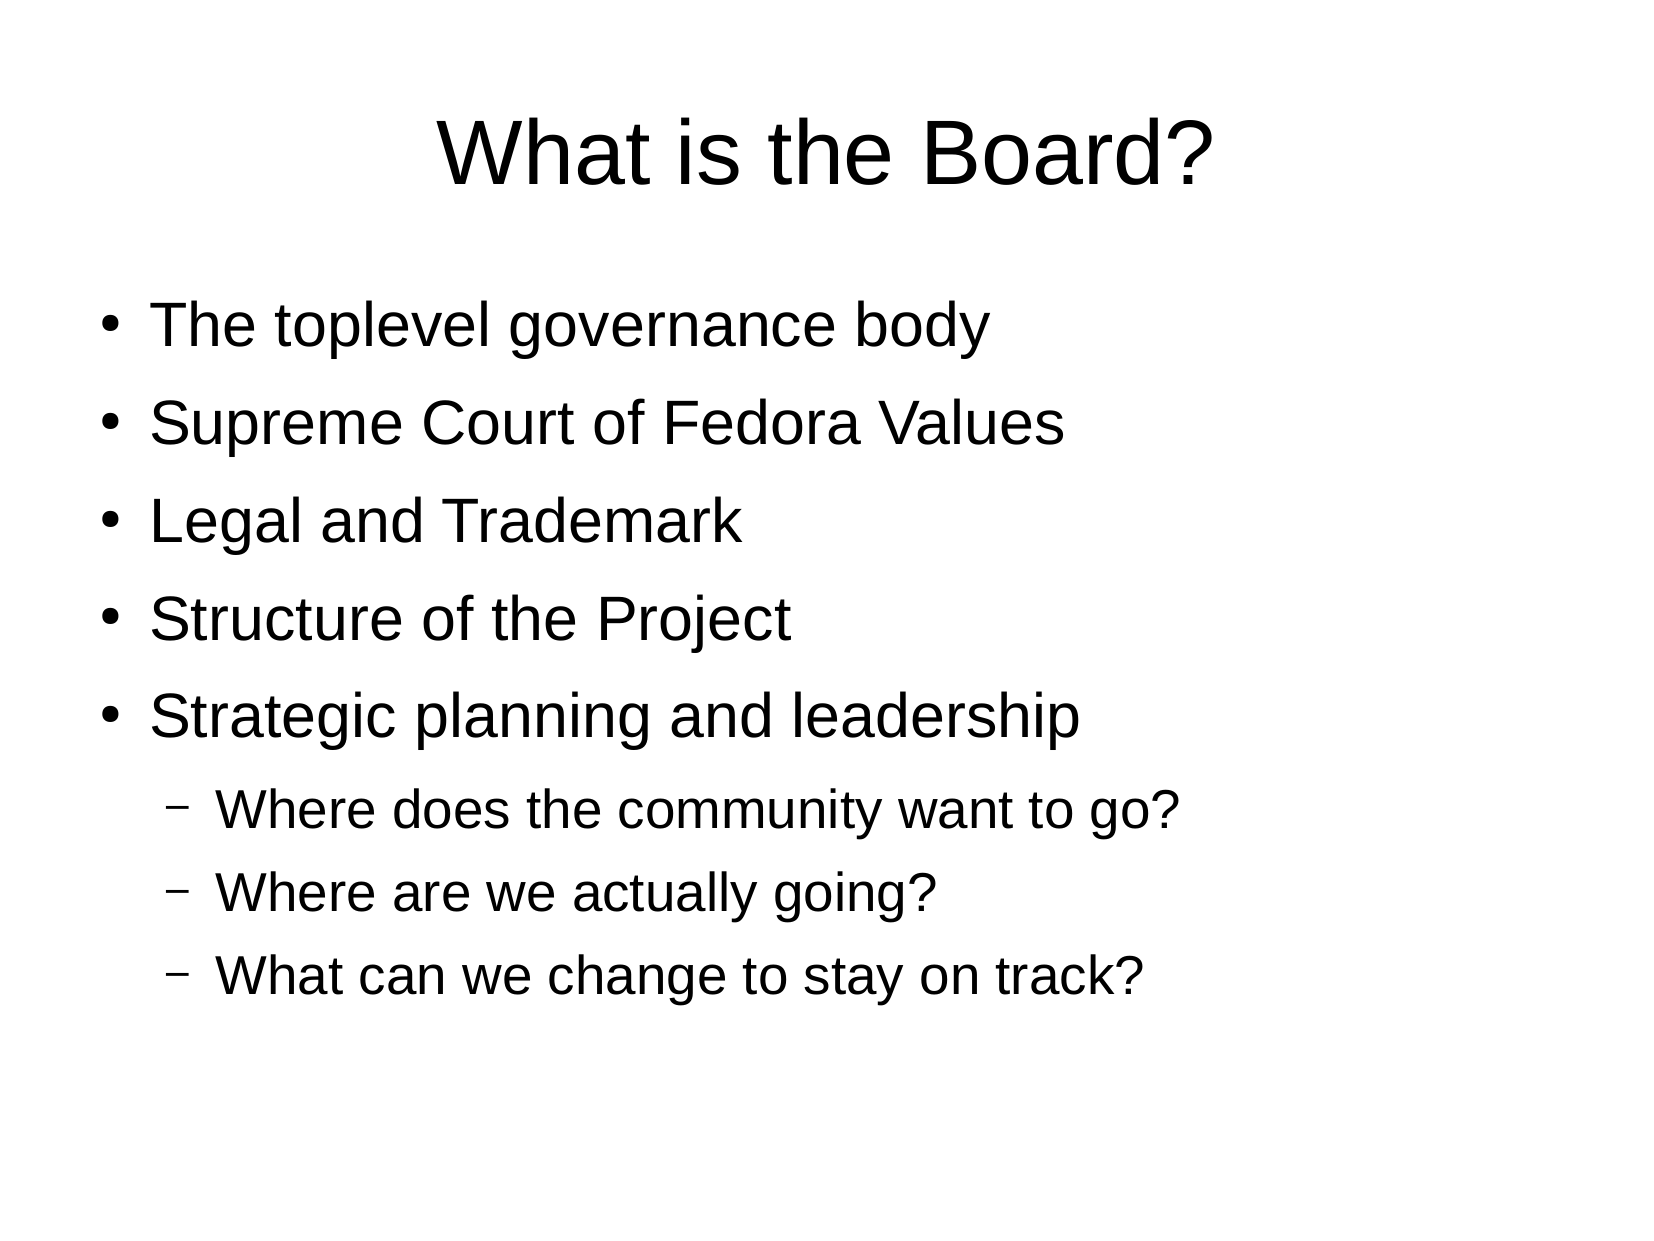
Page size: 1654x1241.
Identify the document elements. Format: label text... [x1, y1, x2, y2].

title What is the Board? [82, 49, 1571, 257]
list The toplevel governance body Supreme Court of Fedora Values Legal and Trademark Structure of the Project Strategic planning and leadership Where does the community want to go? Where are we actually going? What can we change to stay on track? [82, 290, 1571, 1010]
